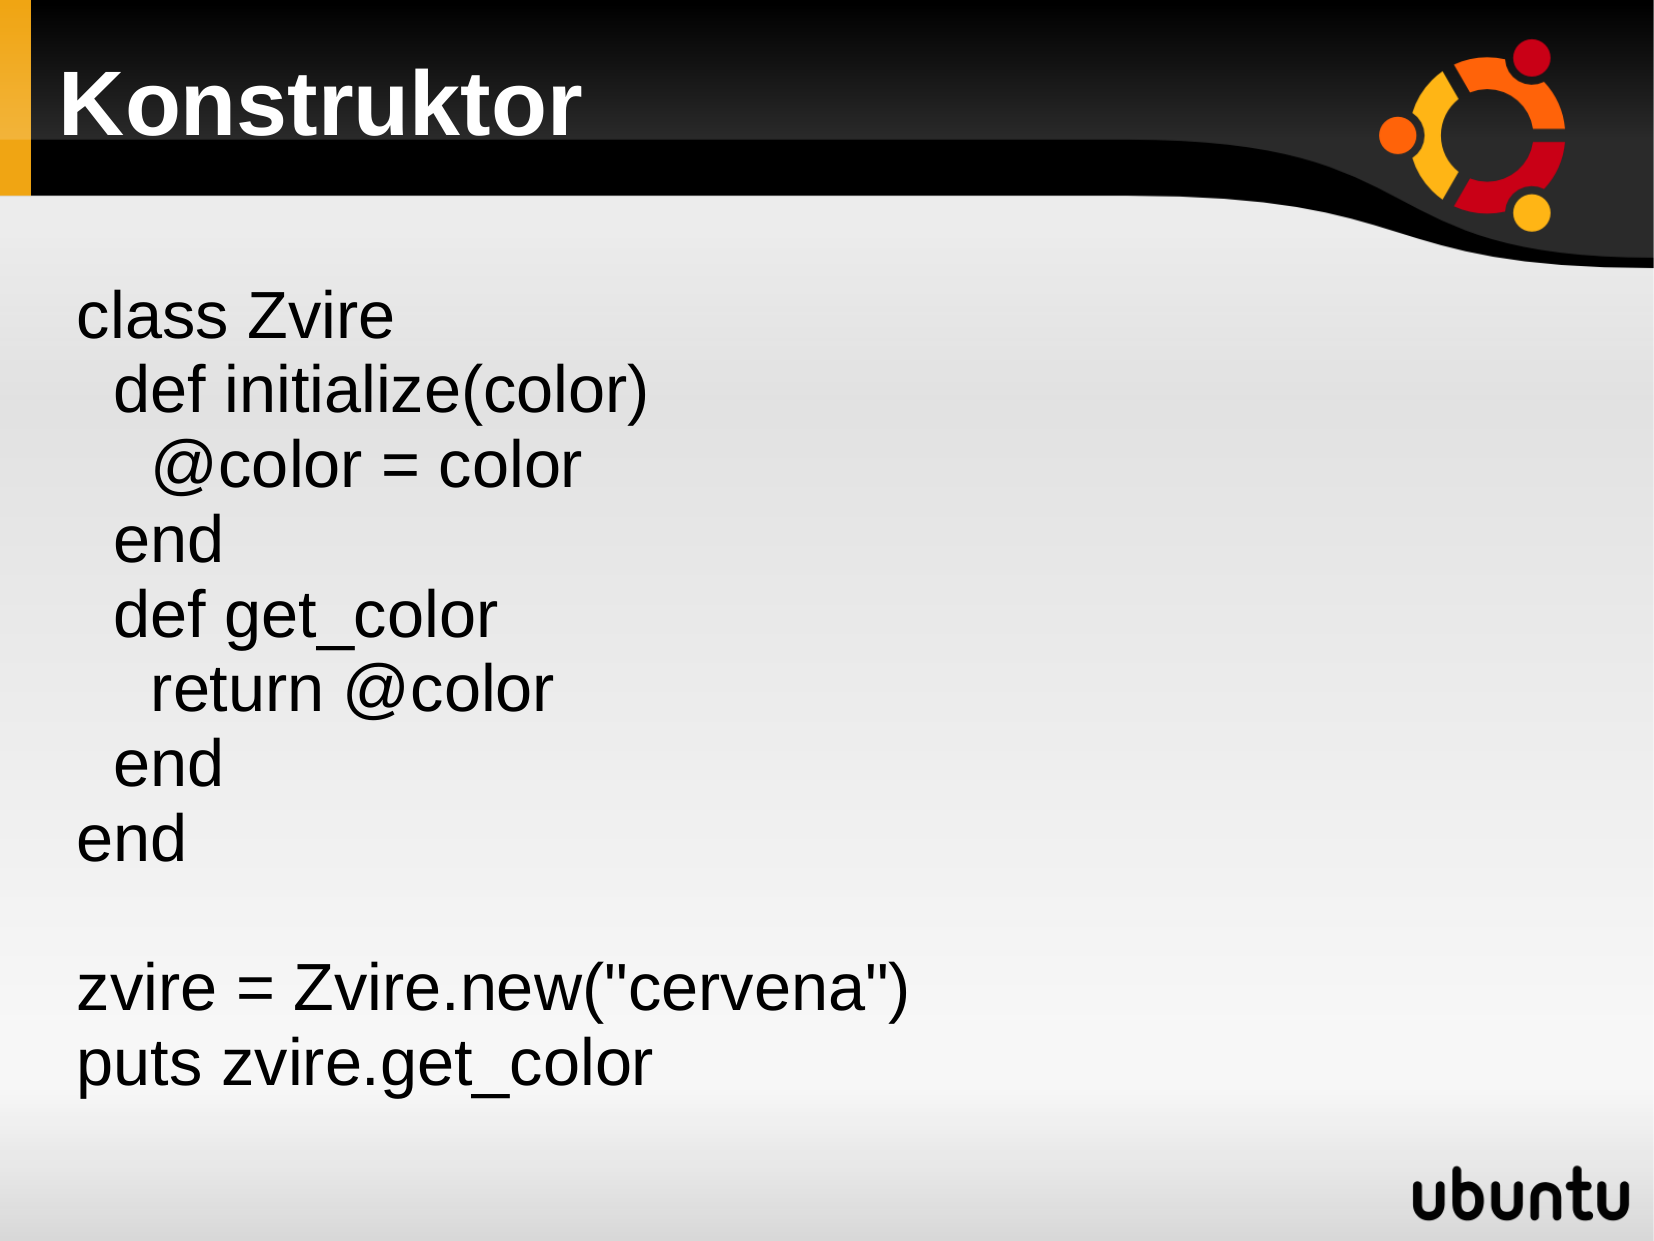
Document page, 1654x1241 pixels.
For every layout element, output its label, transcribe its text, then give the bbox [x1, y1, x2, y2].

title Konstruktor [59, 0, 1565, 208]
picture [0, 0, 1654, 1241]
list class Zvire def initialize(color) @color = color end def get_color return @color end end zvire = Zvire.new("cervena") puts zvire.get_color [59, 277, 1548, 1101]
